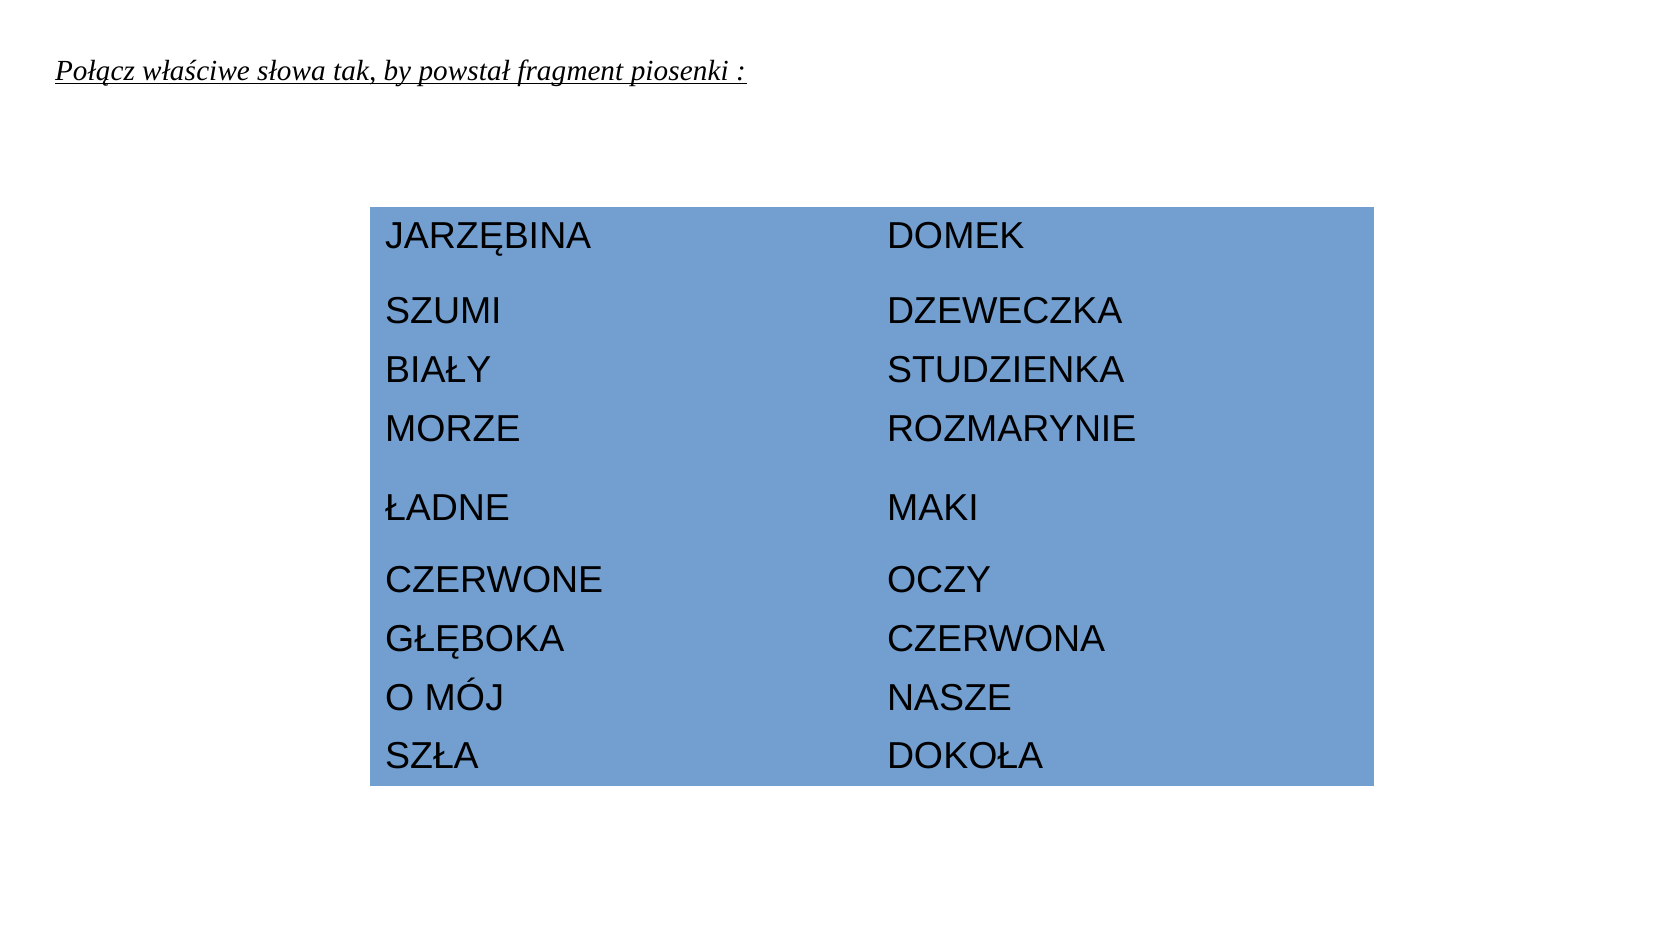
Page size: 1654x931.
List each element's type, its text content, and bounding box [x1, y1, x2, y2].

table_cell SZUMI [370, 282, 872, 341]
table_header JARZĘBINA [370, 207, 872, 282]
table_header DOMEK [872, 207, 1374, 282]
table_cell NASZE [872, 669, 1374, 727]
table_cell DOKOŁA [872, 727, 1374, 786]
table_cell CZERWONE [370, 551, 872, 610]
table_cell ŁADNE [370, 479, 872, 551]
table_cell CZERWONA [872, 610, 1374, 669]
table_cell MORZE [370, 400, 872, 479]
table_cell ROZMARYNIE [872, 400, 1374, 479]
table_cell DZEWECZKA [872, 282, 1374, 341]
table_cell O MÓJ [370, 669, 872, 727]
table_cell GŁĘBOKA [370, 610, 872, 669]
table_cell MAKI [872, 479, 1374, 551]
table_cell SZŁA [370, 727, 872, 786]
table_cell STUDZIENKA [872, 341, 1374, 400]
table_cell OCZY [872, 551, 1374, 610]
text_box Połącz właściwe słowa tak, by powstał fragment piosenki : [40, 47, 922, 127]
table_cell BIAŁY [370, 341, 872, 400]
